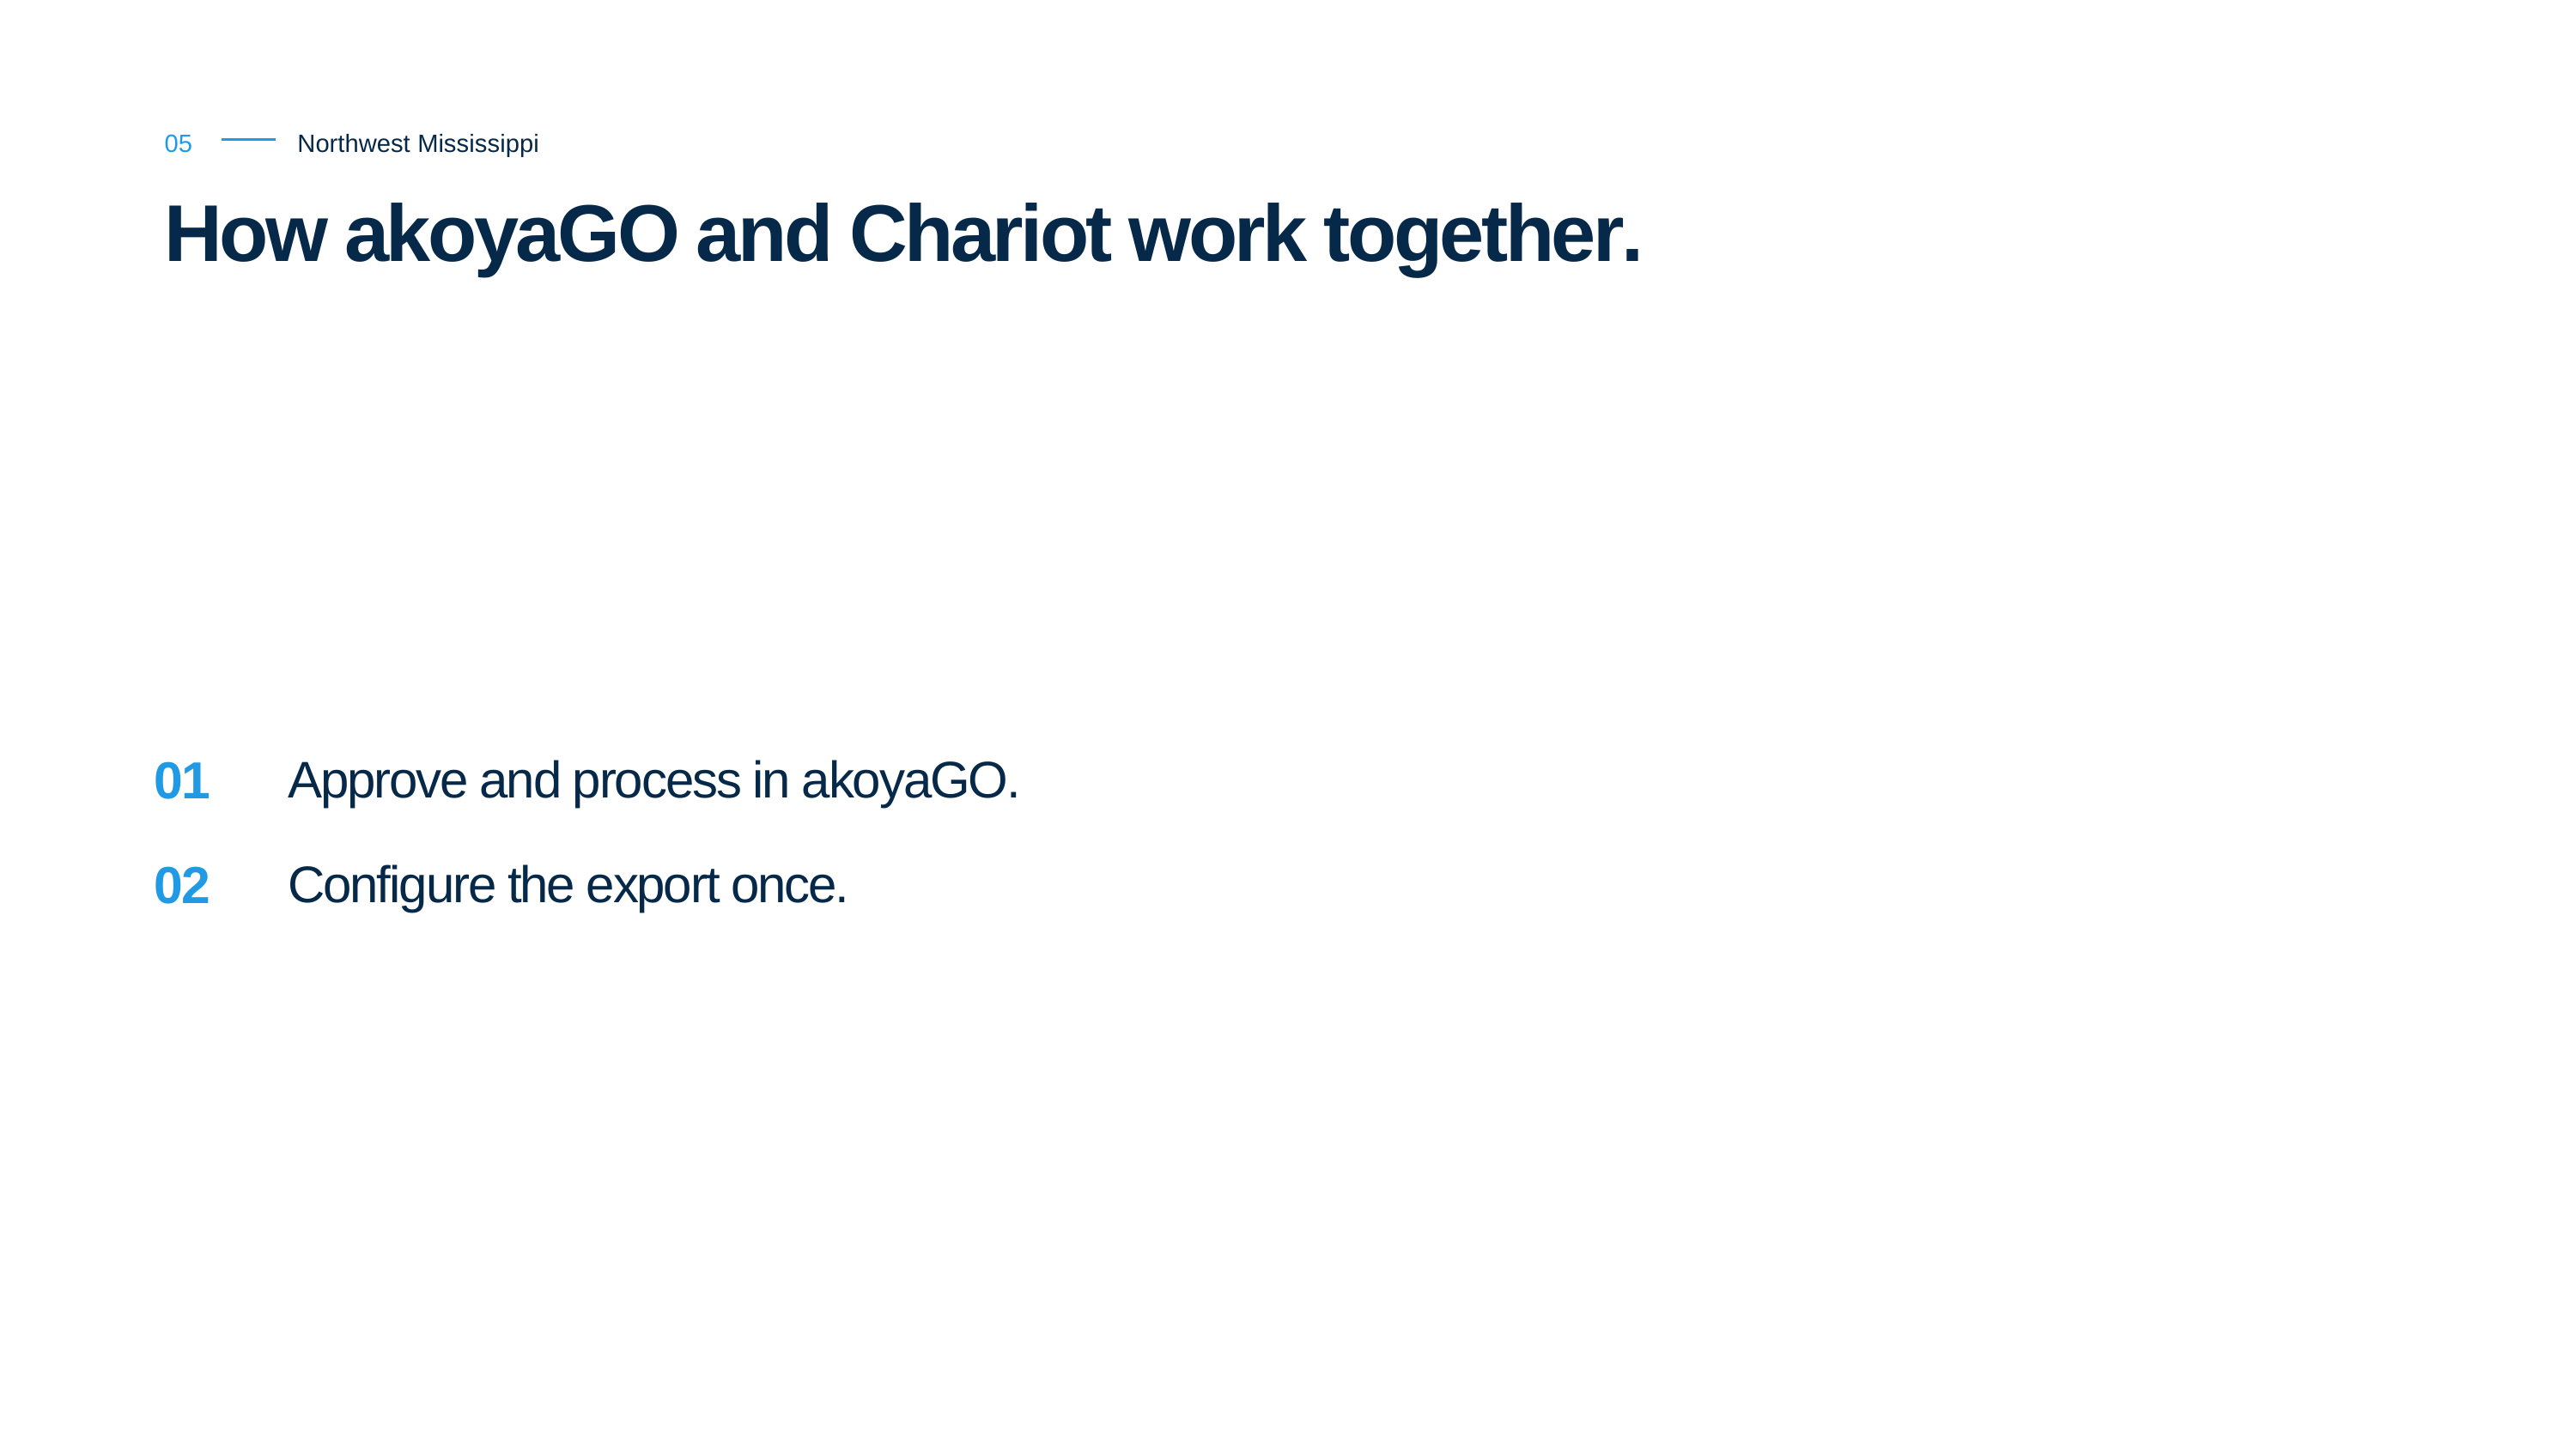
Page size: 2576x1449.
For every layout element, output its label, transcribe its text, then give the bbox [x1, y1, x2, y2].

text_box 05 [161, 123, 214, 161]
text_box How akoyaGO and Chariot work together. [161, 177, 2375, 282]
text_box 02 [149, 847, 247, 918]
text_box Northwest Mississippi [294, 123, 665, 161]
text_box Configure the export once. [284, 847, 945, 918]
text_box 01 [149, 743, 247, 813]
text_box Approve and process in akoyaGO. [284, 743, 1119, 813]
